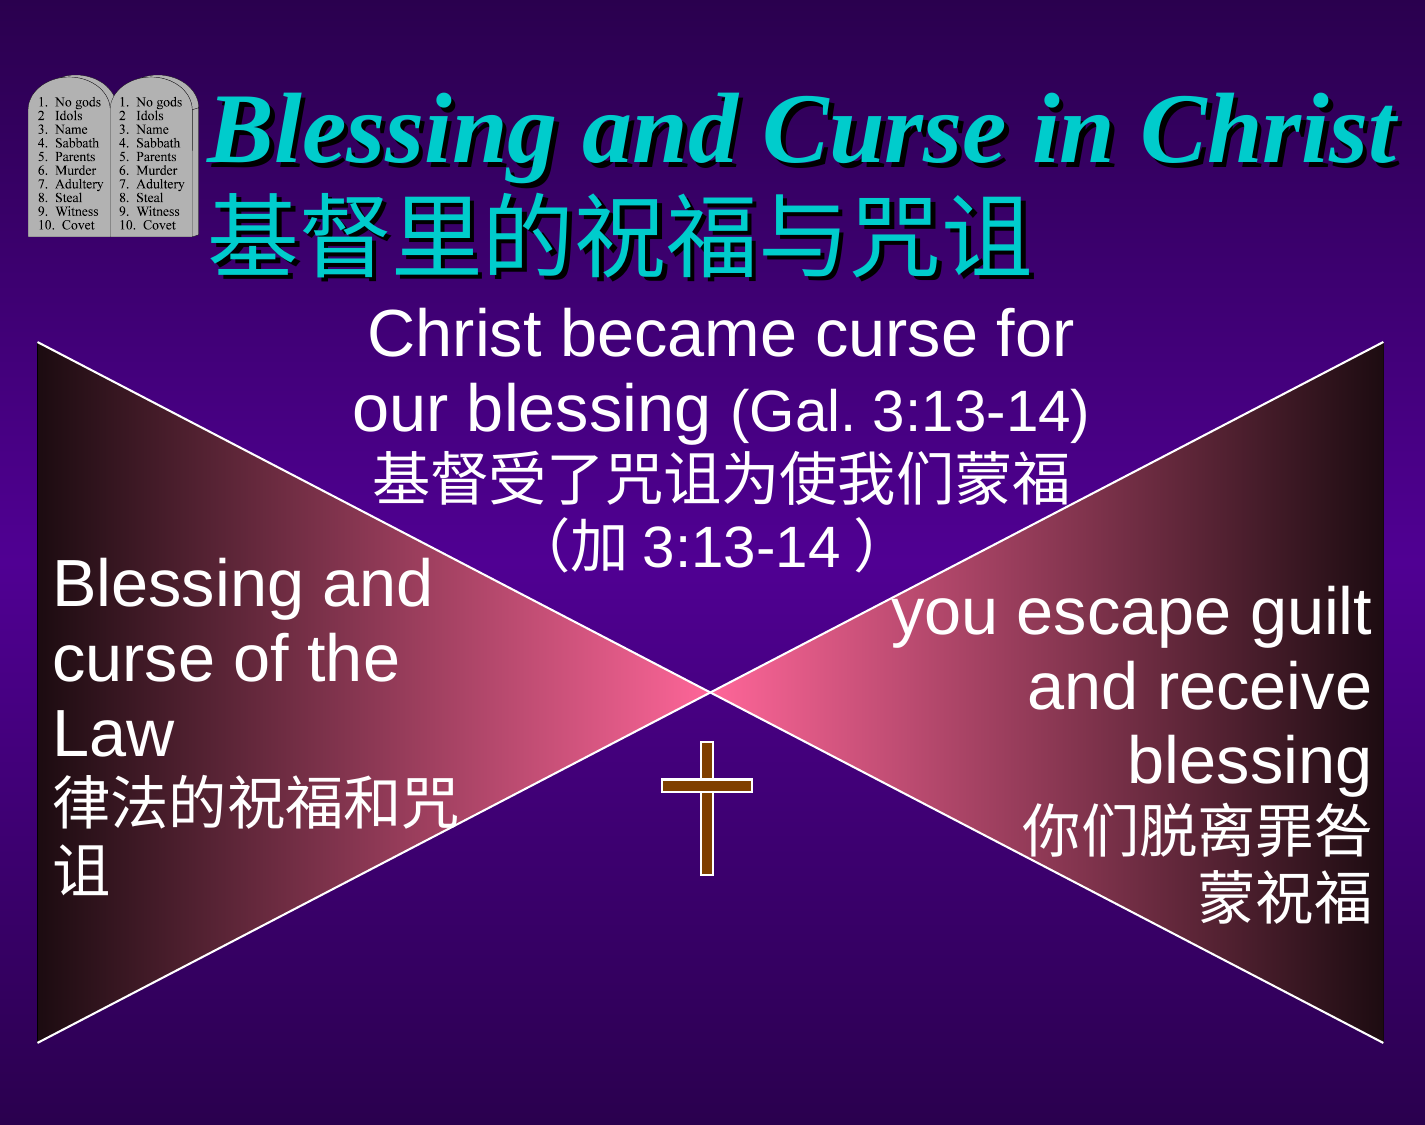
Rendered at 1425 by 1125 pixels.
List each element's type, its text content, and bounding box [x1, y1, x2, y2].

text_box [714, 616, 862, 769]
text_box [37, 914, 280, 1041]
text_box [661, 741, 753, 875]
text_box [1194, 942, 1384, 1041]
text_box you escape guilt and receive blessing 你们脱离罪咎 蒙祝福 [862, 566, 1388, 942]
title Blessing and Curse in Christ 基督里的祝福与咒诅 [193, 64, 1425, 301]
text_box Christ became curse for our blessing (Gal. 3:13-14) 基督受了咒诅为使我们蒙福（加3:13-14） [312, 288, 1132, 590]
text_box [1132, 344, 1384, 566]
text_box Blessing and curse of the Law 律法的祝福和咒诅 [37, 538, 500, 914]
text_box [500, 590, 707, 800]
text_box [37, 344, 312, 538]
